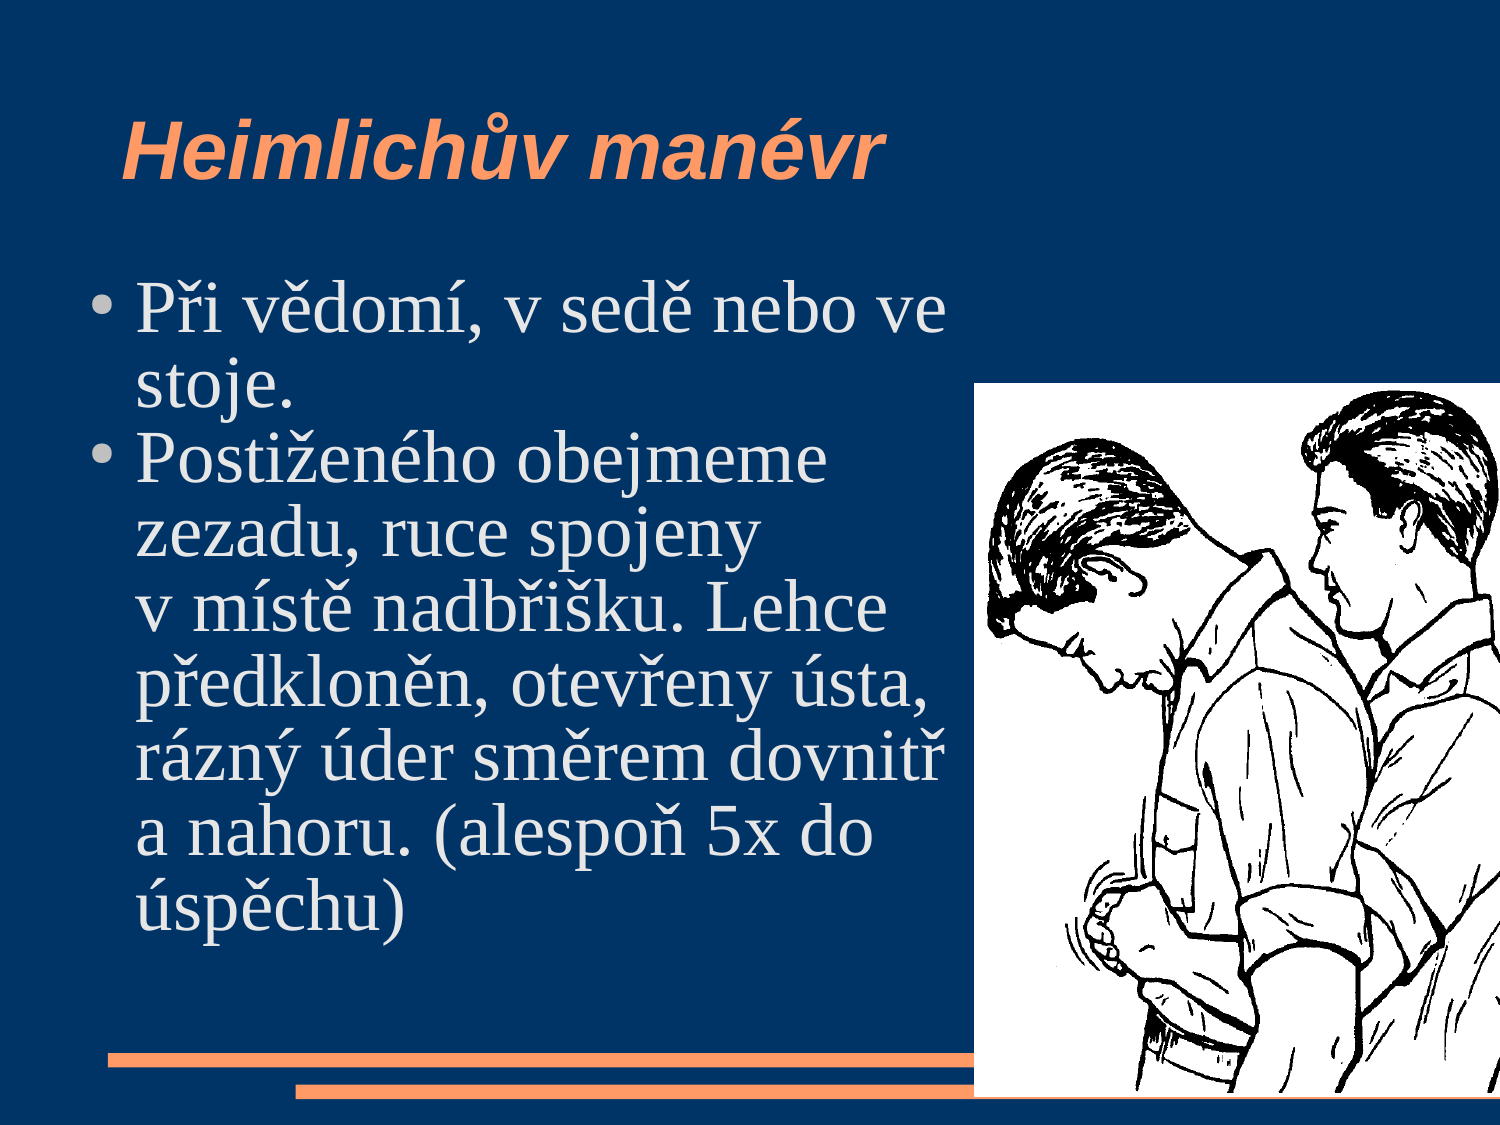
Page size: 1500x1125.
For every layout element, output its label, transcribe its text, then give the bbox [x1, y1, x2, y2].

title Heimlichův manévr [121, 46, 1500, 254]
list Při vědomí, v sedě nebo ve stoje. Postiženého obejmeme zezadu, ruce spojeny v místě nadbřišku. Lehce předkloněn, otevřeny ústa, rázný úder směrem dovnitř a nahoru. (alespoň 5x do úspěchu) [88, 265, 975, 1064]
picture [974, 383, 1500, 1097]
